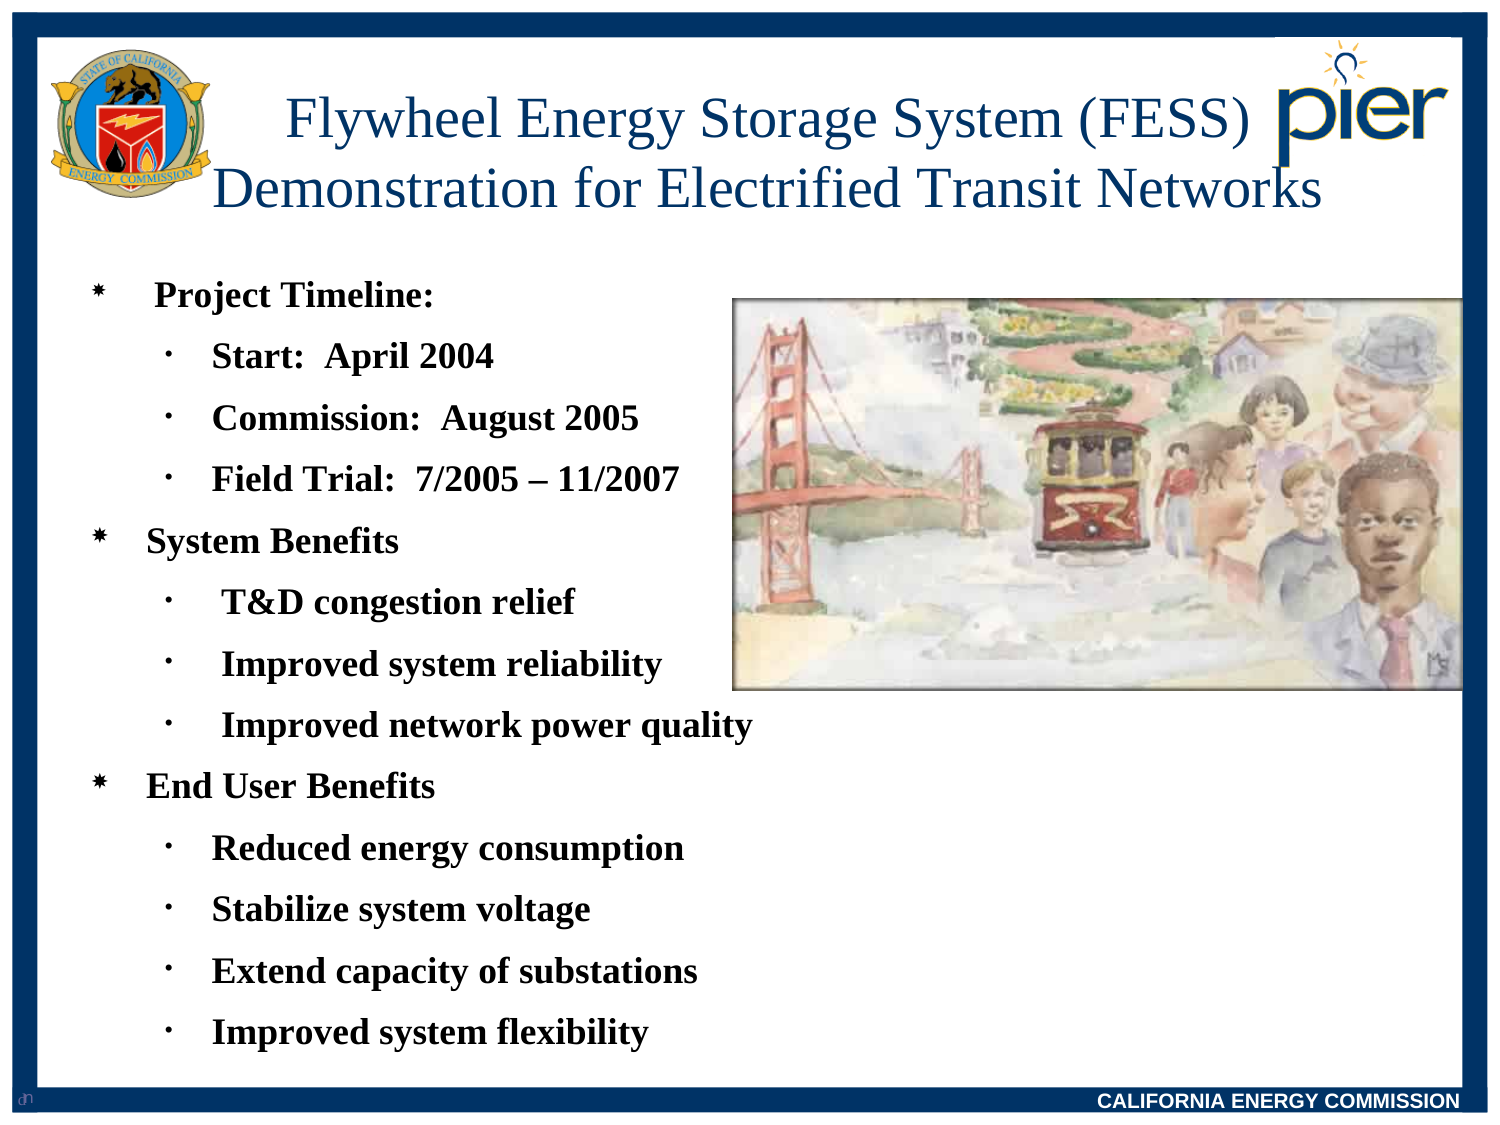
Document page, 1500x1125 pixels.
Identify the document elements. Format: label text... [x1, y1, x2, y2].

picture [732, 298, 1463, 691]
title Flywheel Energy Storage System (FESS) Demonstration for Electrified Transit Networks [93, 55, 1444, 243]
picture [1275, 37, 1451, 171]
picture [50, 49, 211, 198]
list Project Timeline: Start: April 2004 Commission: August 2005 Field Trial: 7/2005 – 11/2007 System Benefits T&D congestion relief Improved system reliability Improved network power quality End User Benefits Reduced energy consumption Stabilize system voltage Extend capacity of substations Improved system flexibility [74, 262, 875, 1113]
